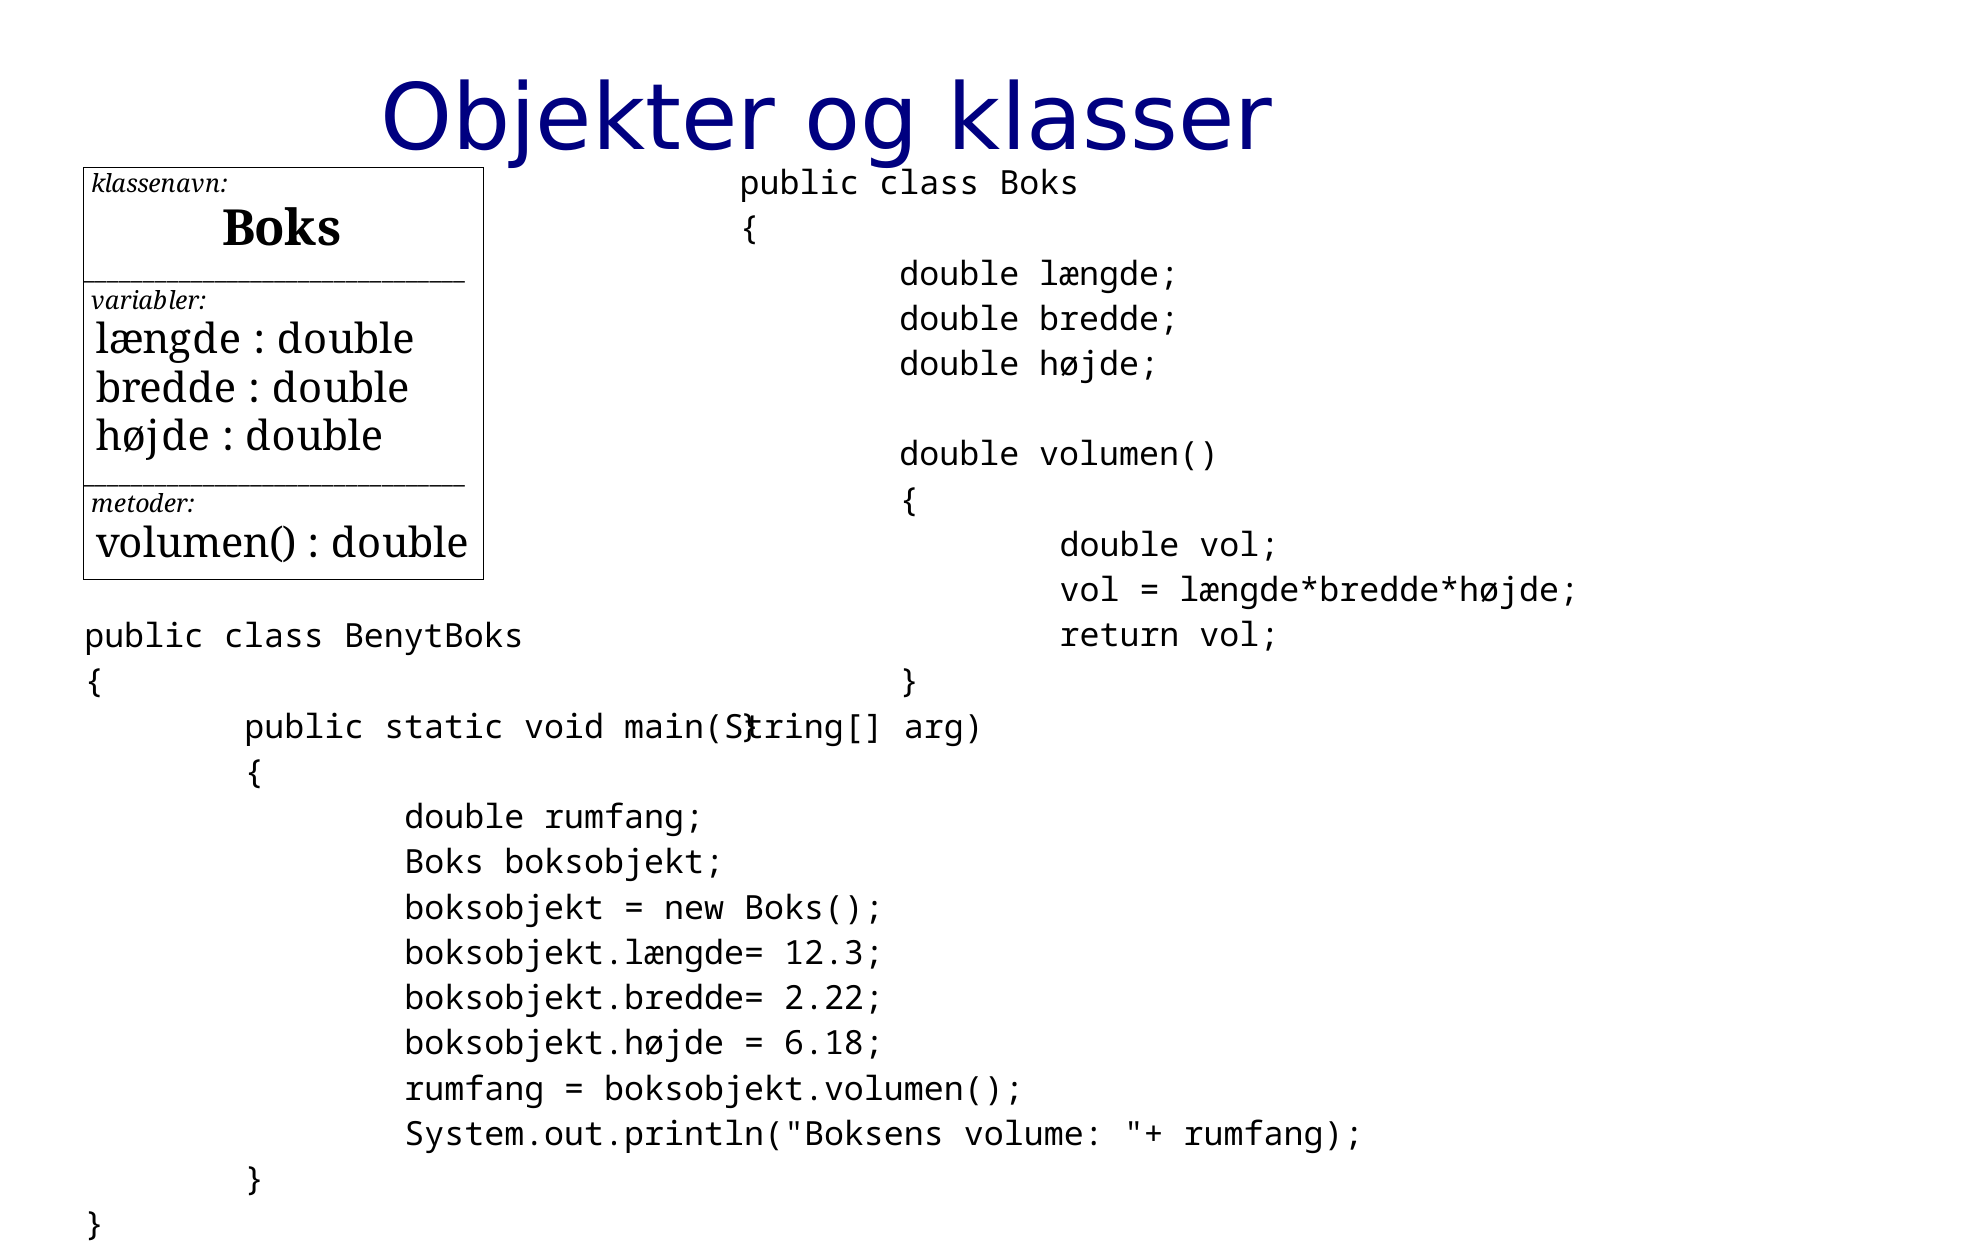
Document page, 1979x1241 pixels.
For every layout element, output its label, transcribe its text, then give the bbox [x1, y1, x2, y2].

chart [66, 158, 510, 618]
title Objekter og klasser [105, 14, 1549, 222]
text_box public class Boks { double længde; double bredde; double højde; double volumen() { double vol; vol = længde*bredde*højde; return vol; } } [739, 158, 1580, 660]
text_box public class BenytBoks { public static void main(String[] arg) { double rumfang; Boks boksobjekt; boksobjekt = new Boks(); boksobjekt.længde= 12.3; boksobjekt.bredde= 2.22; boksobjekt.højde = 6.18; rumfang = boksobjekt.volumen(); System.out.println("Boksens volume: "+ rumfang); } } Boksens volume: 168.75108 [84, 612, 1365, 1229]
